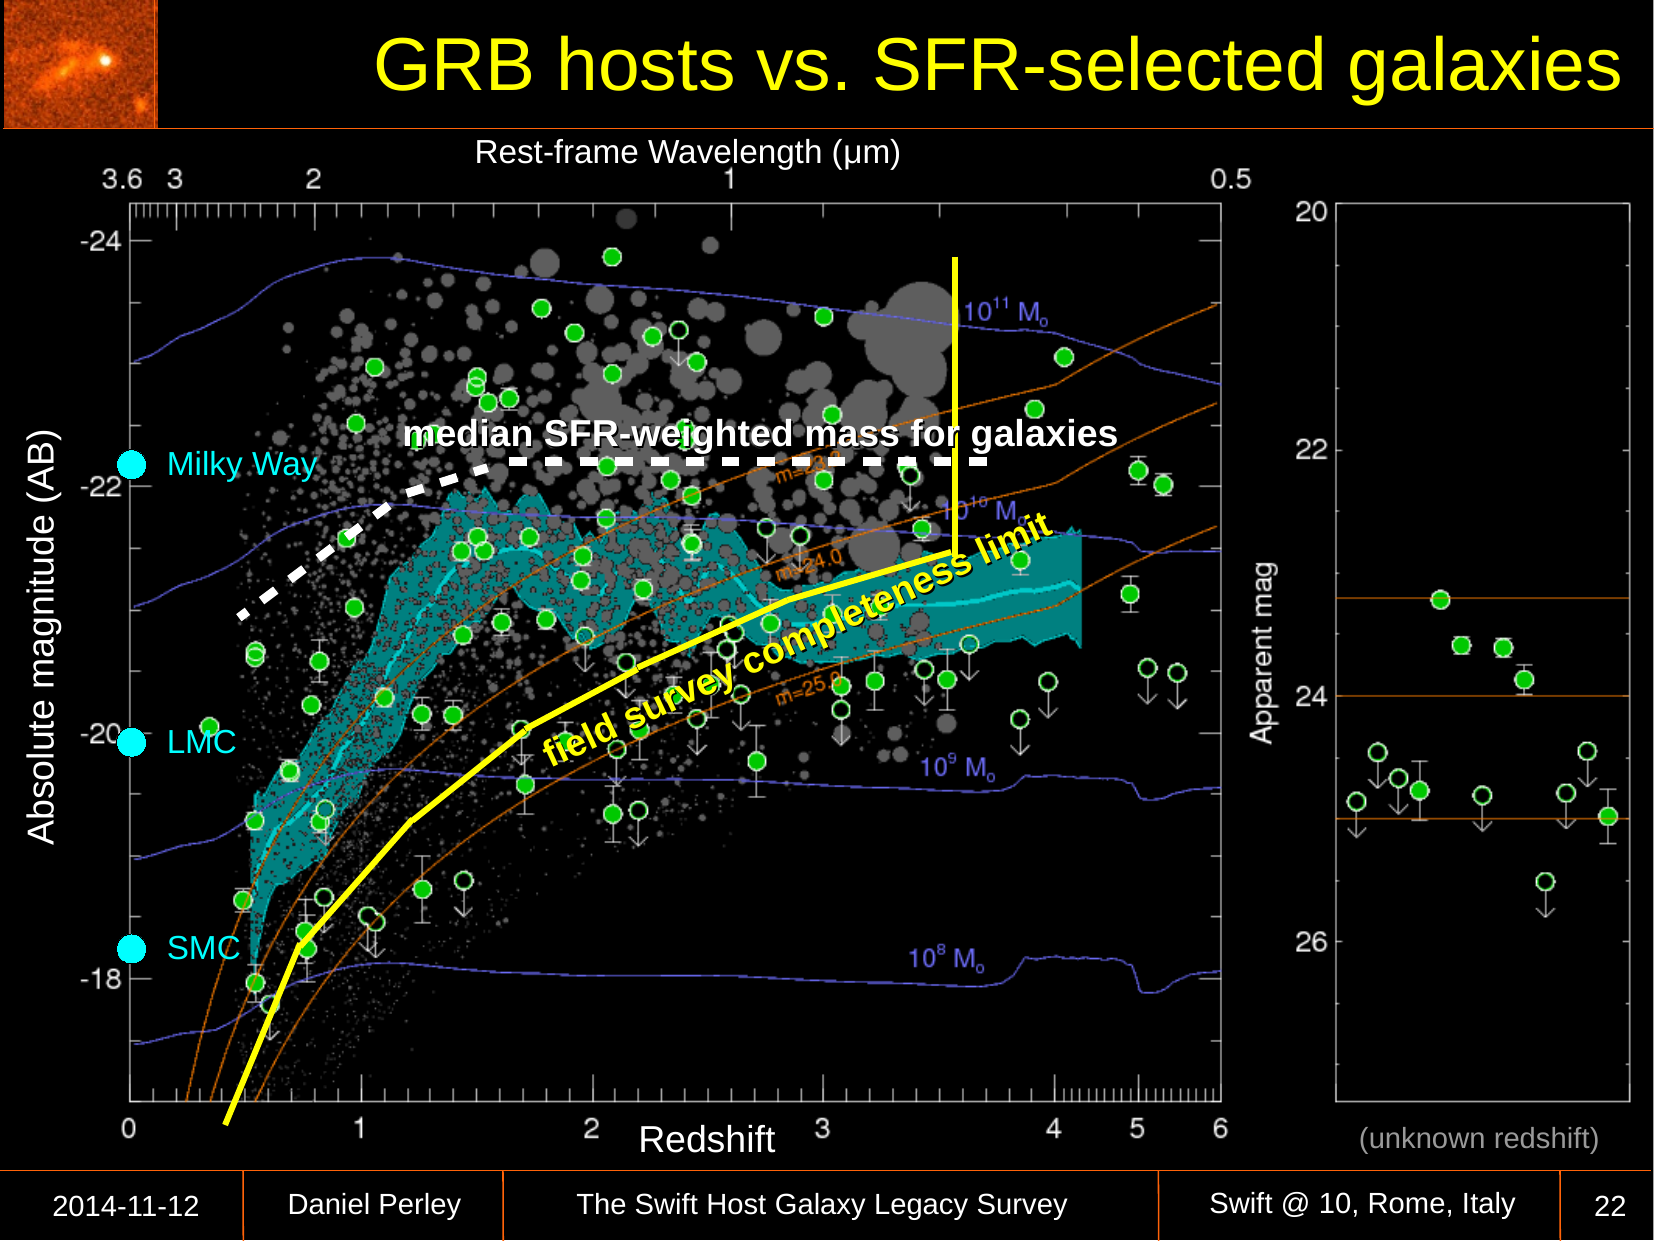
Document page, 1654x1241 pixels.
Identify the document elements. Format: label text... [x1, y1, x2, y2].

text_box [116, 449, 147, 480]
text_box median SFR-weighted mass for galaxies [382, 400, 1246, 467]
text_box Redshift [623, 1111, 814, 1168]
text_box LMC [152, 715, 378, 768]
picture [4, 0, 154, 128]
text_box Rest-frame Wavelength (μm) [459, 126, 1060, 179]
text_box field survey completeness limit [519, 467, 1121, 790]
text_box SMC [152, 922, 378, 975]
title GRB hosts vs. SFR-selected galaxies [187, 21, 1624, 108]
text_box Absolute magnitude (AB) [12, 375, 70, 901]
text_box (unknown redshift) [1344, 1114, 1645, 1163]
picture [75, 164, 1637, 1143]
text_box [116, 727, 147, 758]
text_box [116, 933, 147, 964]
text_box Milky Way [152, 438, 378, 491]
